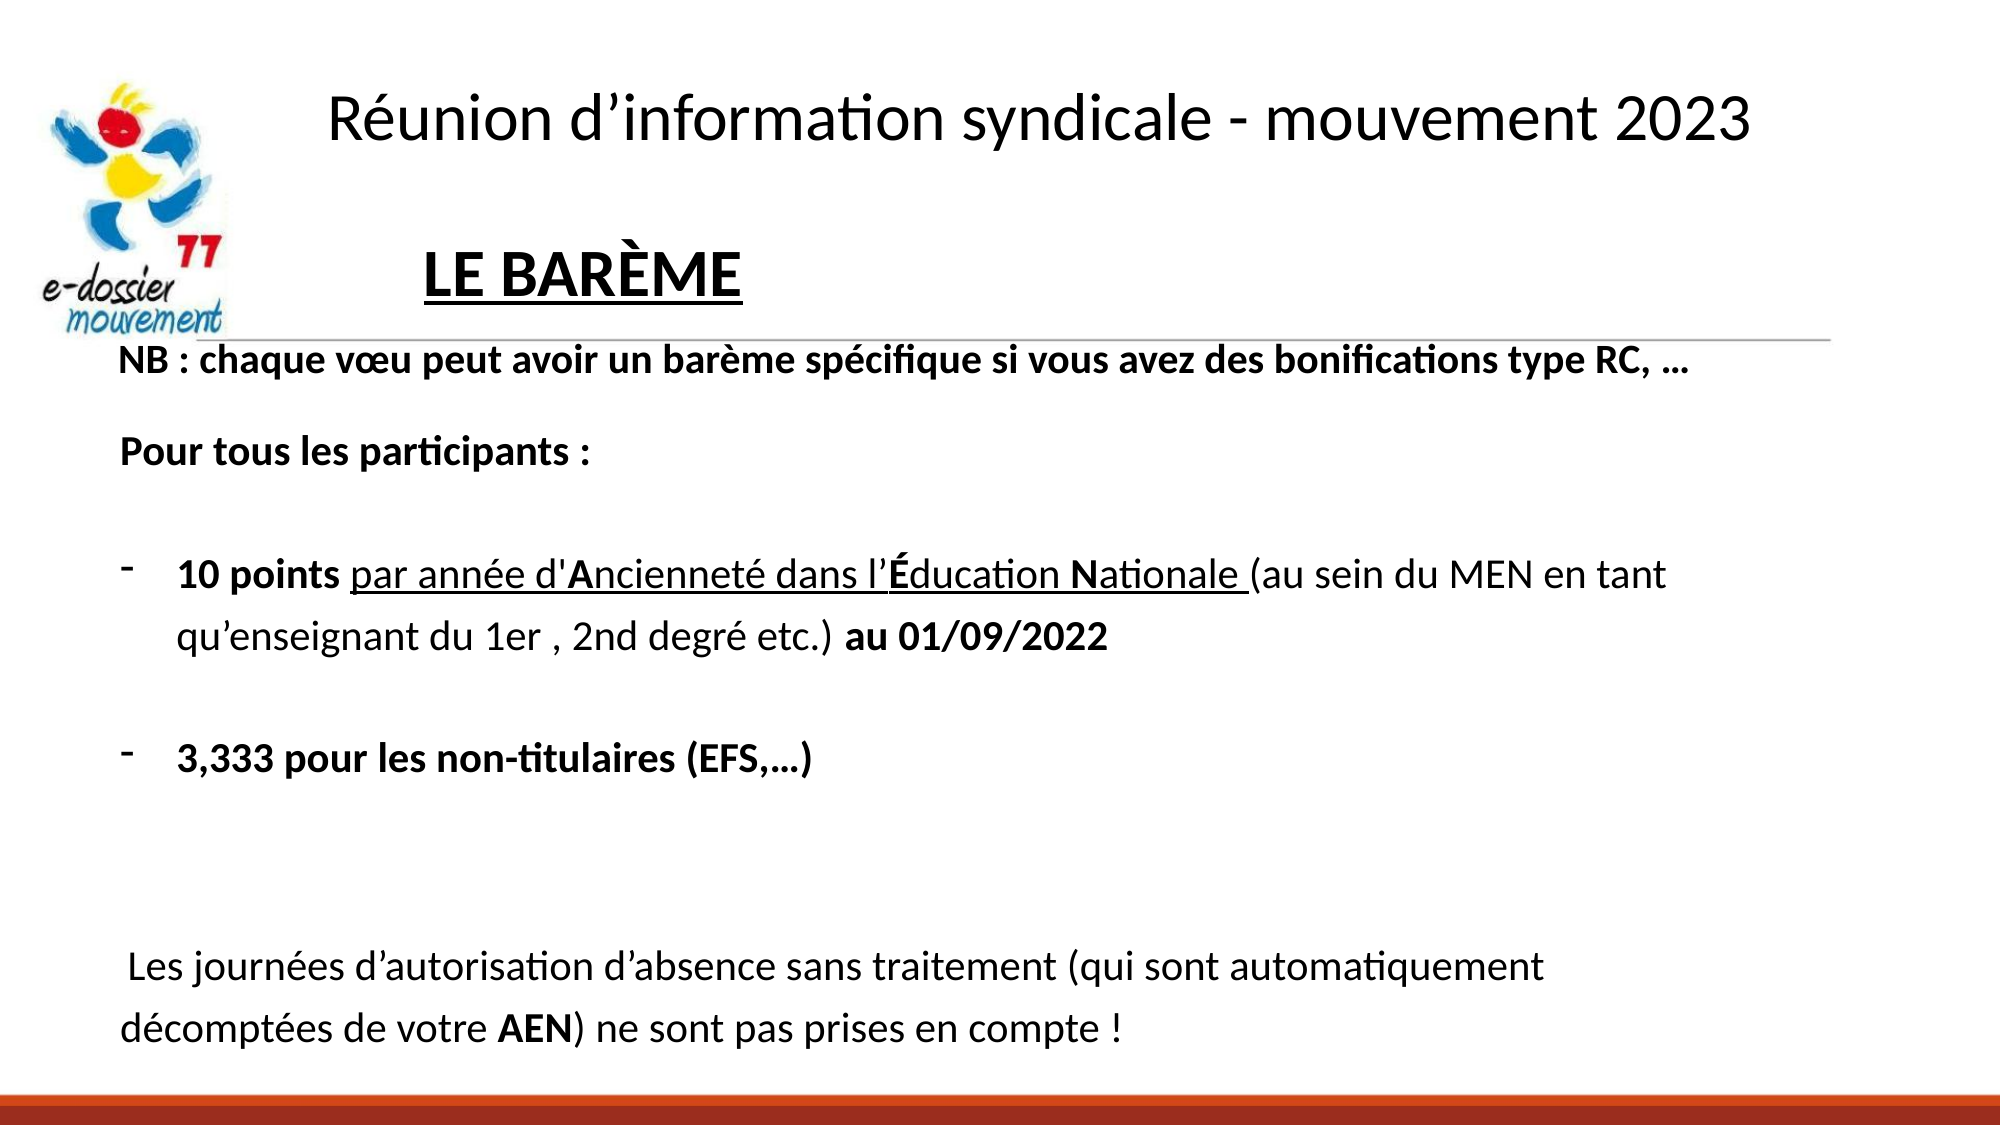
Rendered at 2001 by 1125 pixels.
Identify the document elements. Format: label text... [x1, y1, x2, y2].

text_box Pour tous les participants : 10 points par année d'Ancienneté dans l’Éducation Nationale (au sein du MEN en tant qu’enseignant du 1er , 2nd degré etc.) au 01/09/2022 3,333 pour les non-titulaires (EFS,…) Les journées d’autorisation d’absence sans traitement (qui sont automatiquement décomptées de votre AEN) ne sont pas prises en compte ! [120, 412, 1716, 1051]
text_box NB : chaque vœu peut avoir un barème spécifique si vous avez des bonifications type RC, … [103, 324, 1890, 390]
text_box [0, 55, 2000, 1125]
text_box LE BARÈME [317, 210, 849, 310]
text_box Réunion d’information syndicale - mouvement 2023 [327, 55, 1791, 154]
